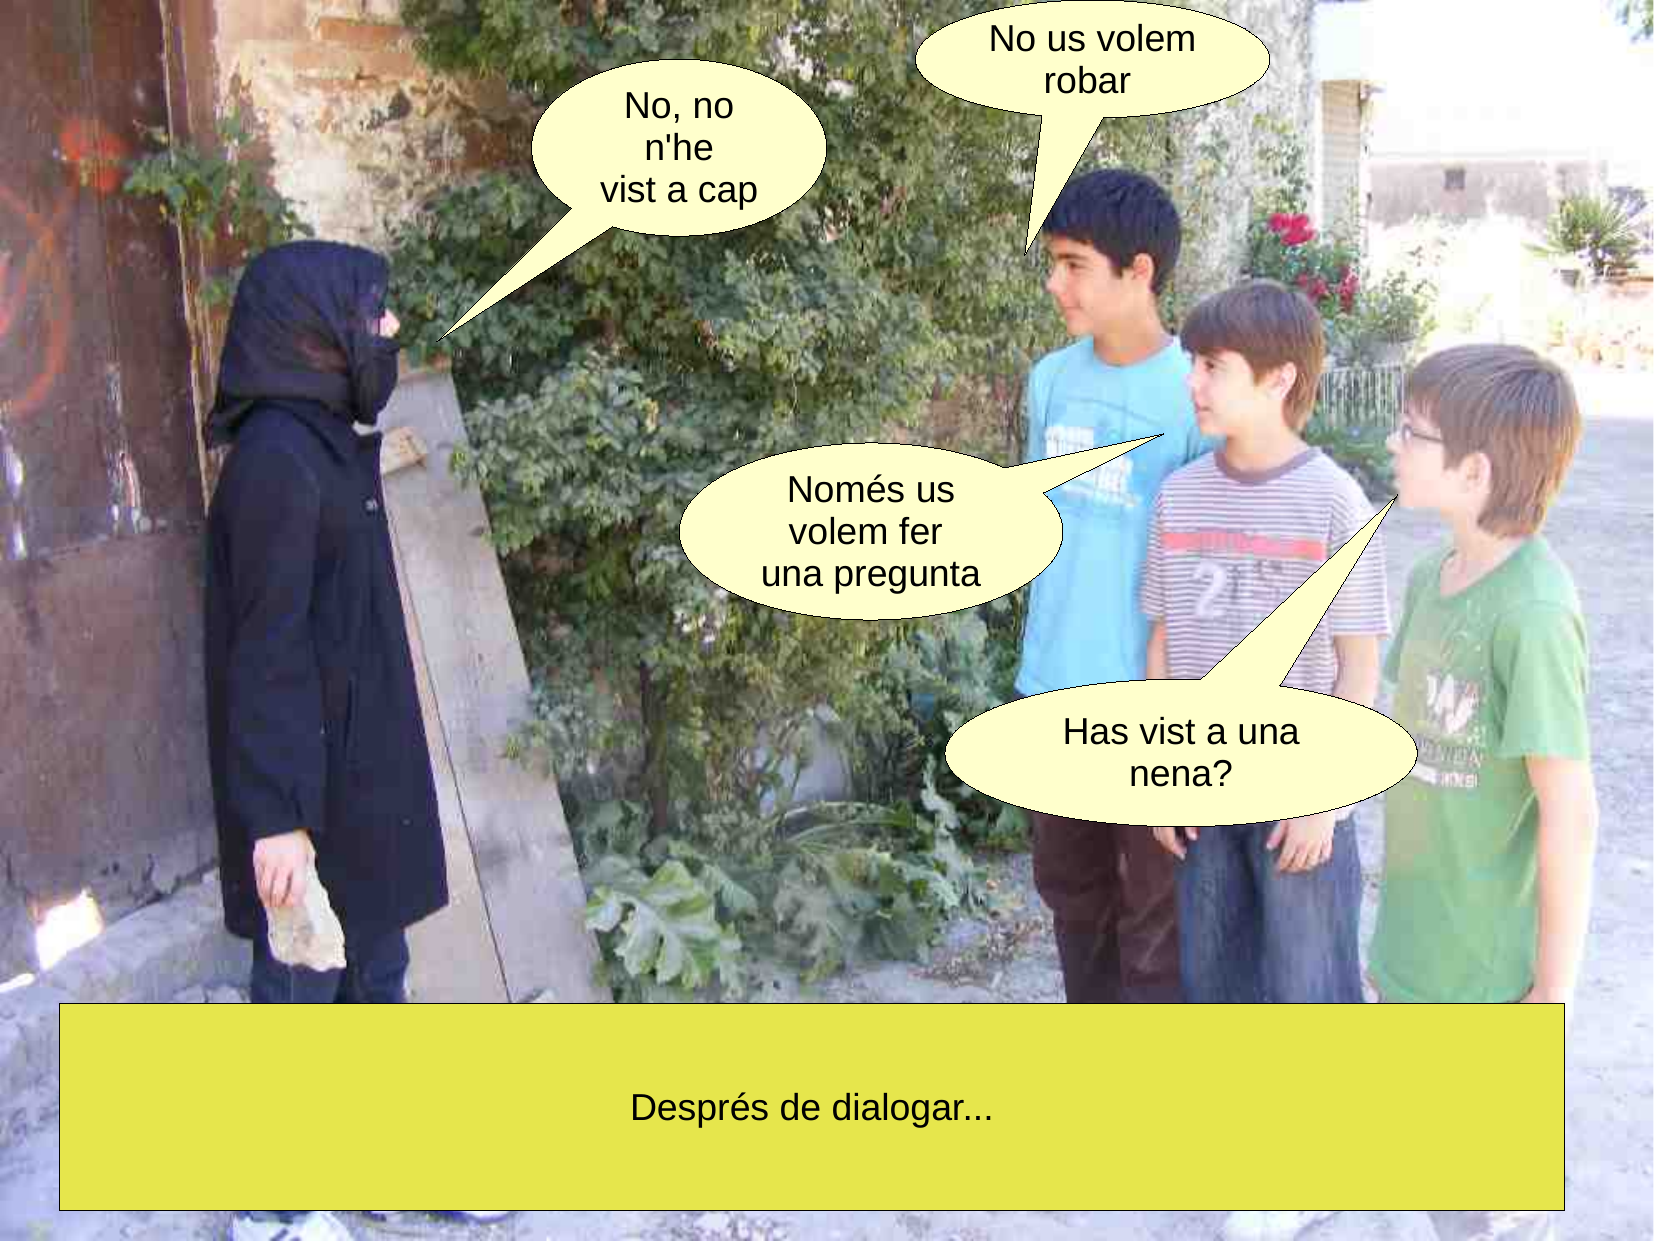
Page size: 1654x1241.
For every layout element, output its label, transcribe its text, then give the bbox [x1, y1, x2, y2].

text_box Has vist a una nena? [944, 494, 1418, 827]
text_box Després de dialogar... [59, 1003, 1565, 1211]
text_box No us volem robar [915, 0, 1270, 256]
picture [0, 0, 1654, 1241]
text_box Només us volem fer una pregunta [679, 433, 1164, 621]
text_box No, no n'he vist a cap [436, 59, 827, 342]
